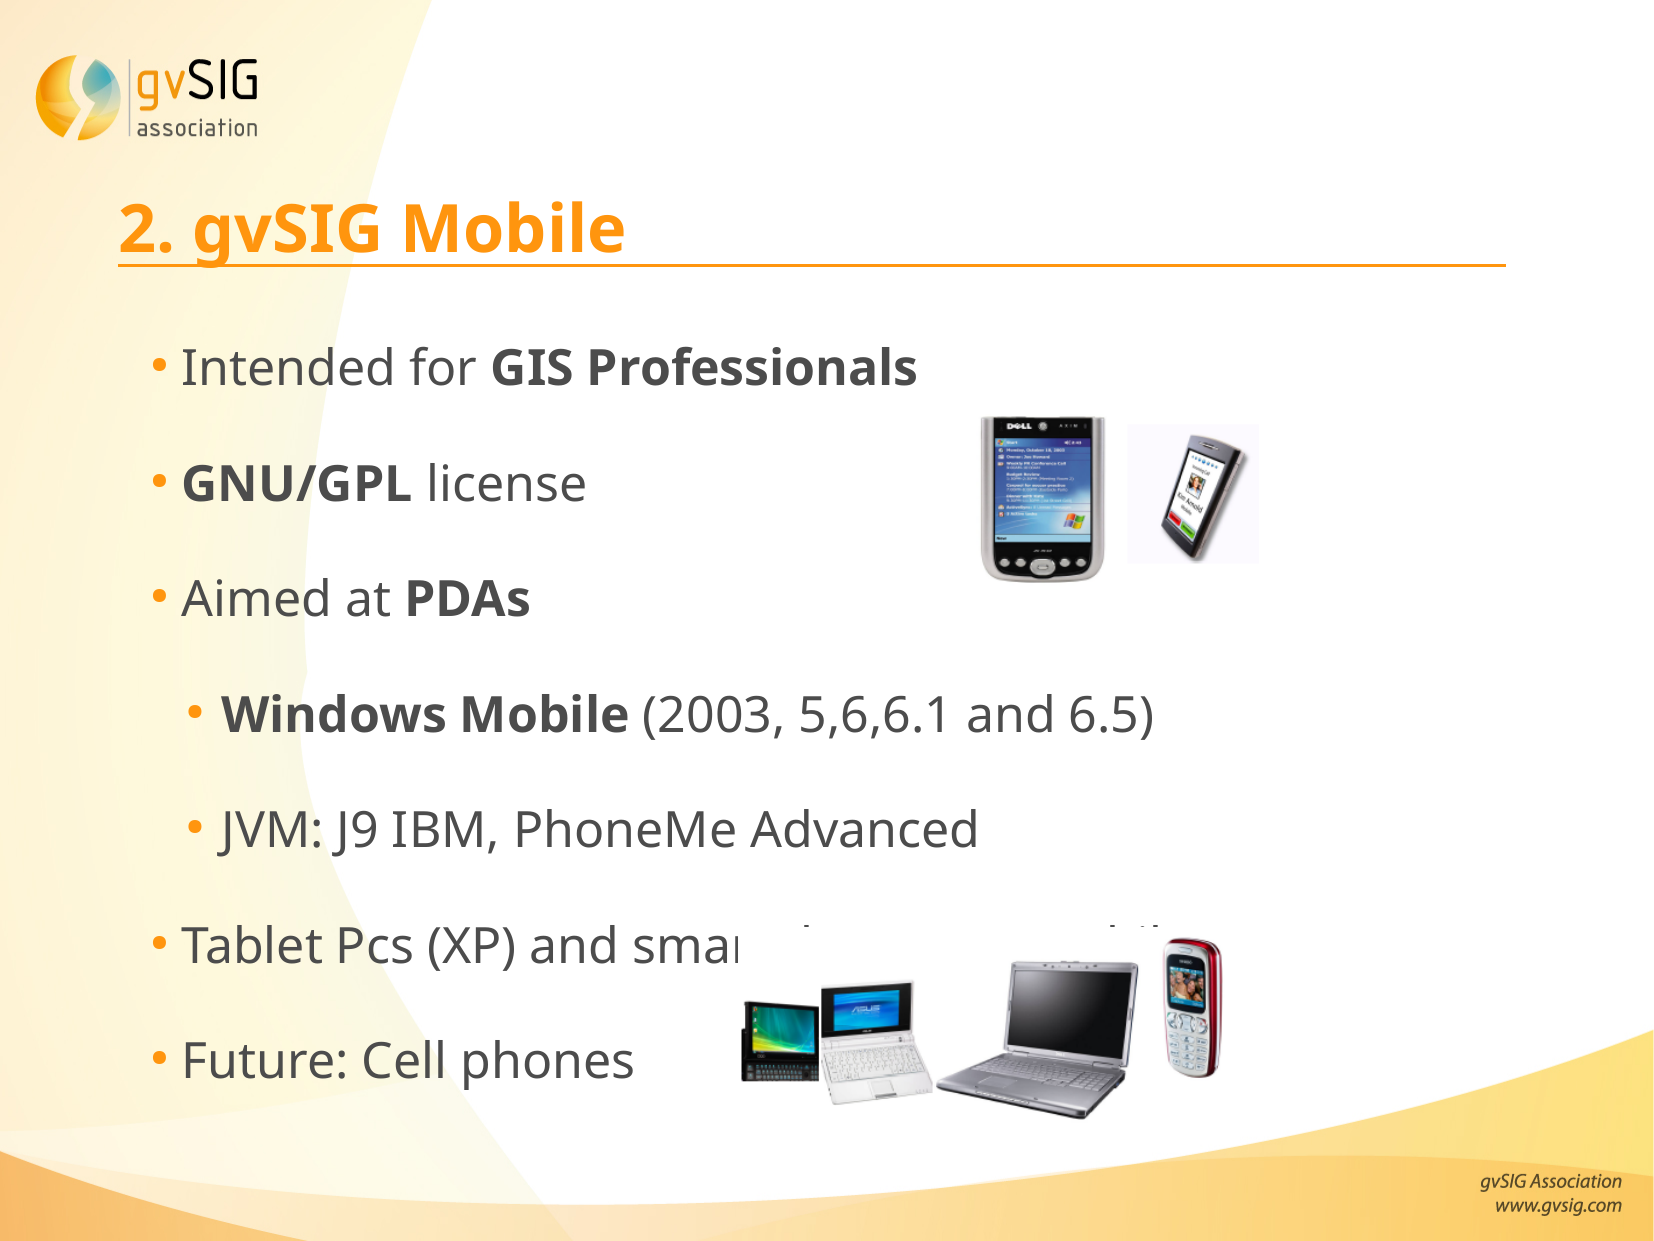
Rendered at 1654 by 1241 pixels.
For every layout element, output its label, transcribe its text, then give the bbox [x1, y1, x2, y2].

text_box Intended for GIS Professionals GNU/GPL license Aimed at PDAs Windows Mobile (2003, 5,6,6.1 and 6.5) JVM: J9 IBM, PhoneMe Advanced Tablet Pcs (XP) and smartphones (W.Mobile) Future: Cell phones [135, 324, 1524, 1241]
picture [738, 927, 1241, 1134]
title 2. gvSIG Mobile [118, 177, 1607, 276]
picture [0, 0, 1654, 1241]
picture [974, 413, 1259, 601]
